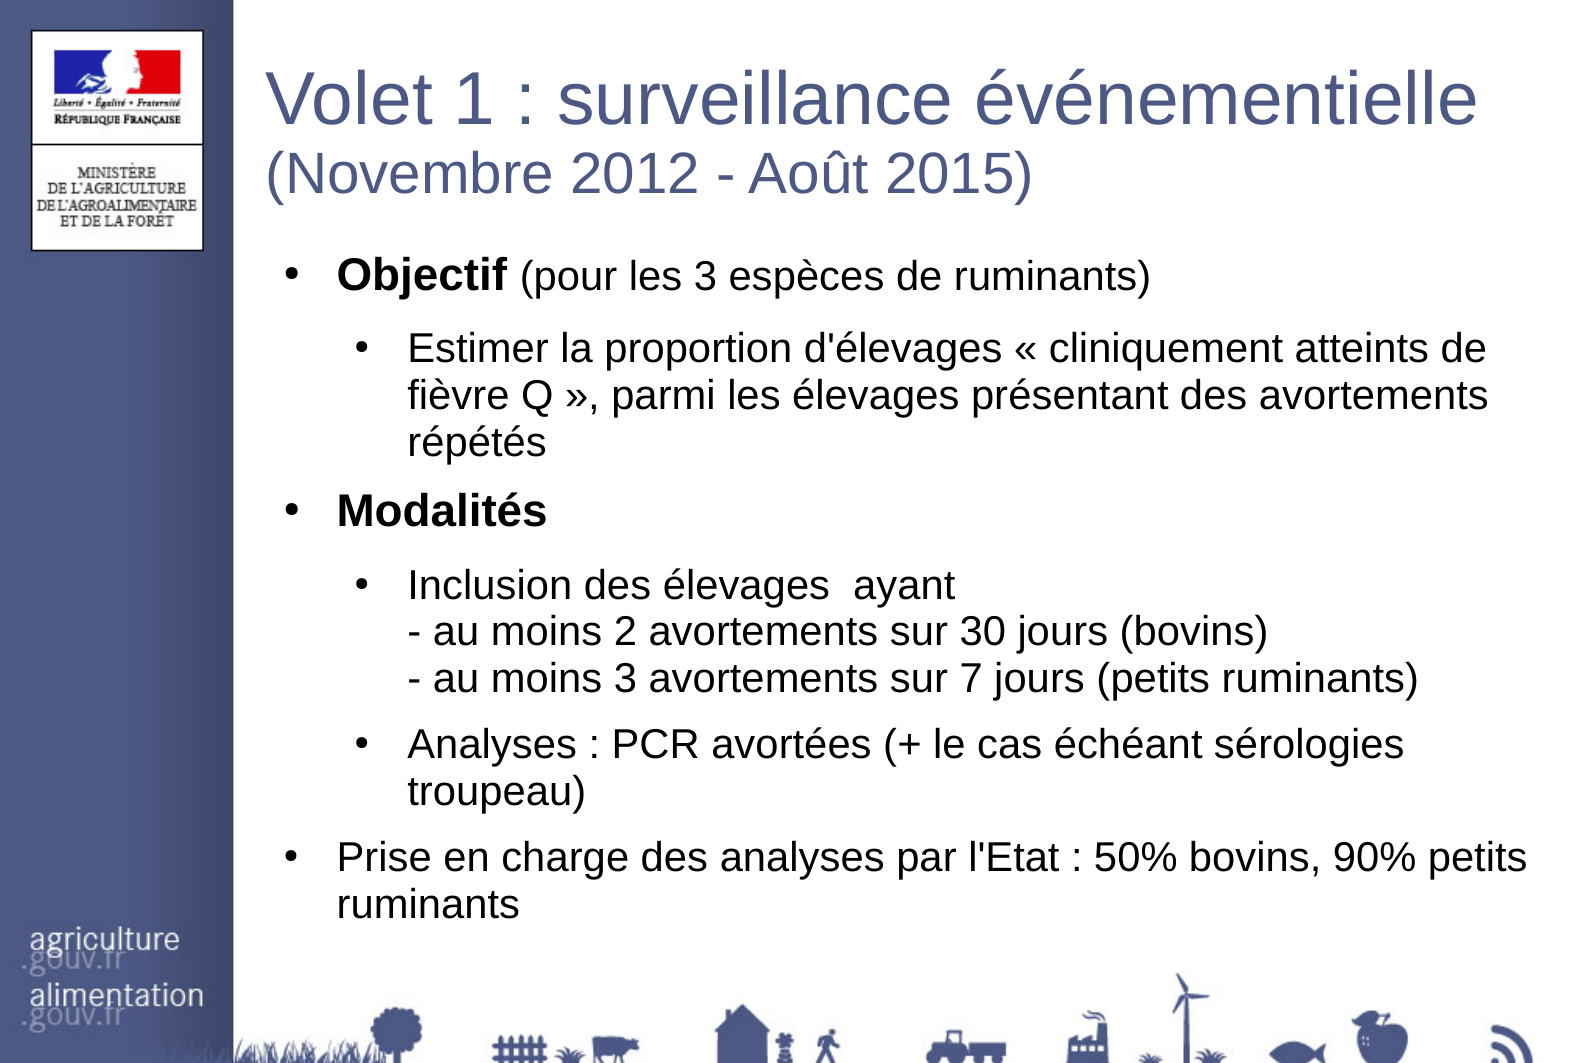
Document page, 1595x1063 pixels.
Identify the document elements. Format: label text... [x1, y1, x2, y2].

picture [0, 0, 1595, 1063]
title Volet 1 : surveillance événementielle (Novembre 2012 - Août 2015) [265, 42, 1536, 220]
list Objectif (pour les 3 espèces de ruminants) Estimer la proportion d'élevages « cliniquement atteints de fièvre Q », parmi les élevages présentant des avortements répétés Modalités Inclusion des élevages ayant - au moins 2 avortements sur 30 jours (bovins) - au moins 3 avortements sur 7 jours (petits ruminants) Analyses : PCR avortées (+ le cas échéant sérologies troupeau) Prise en charge des analyses par l'Etat : 50% bovins, 90% petits ruminants [265, 248, 1536, 951]
